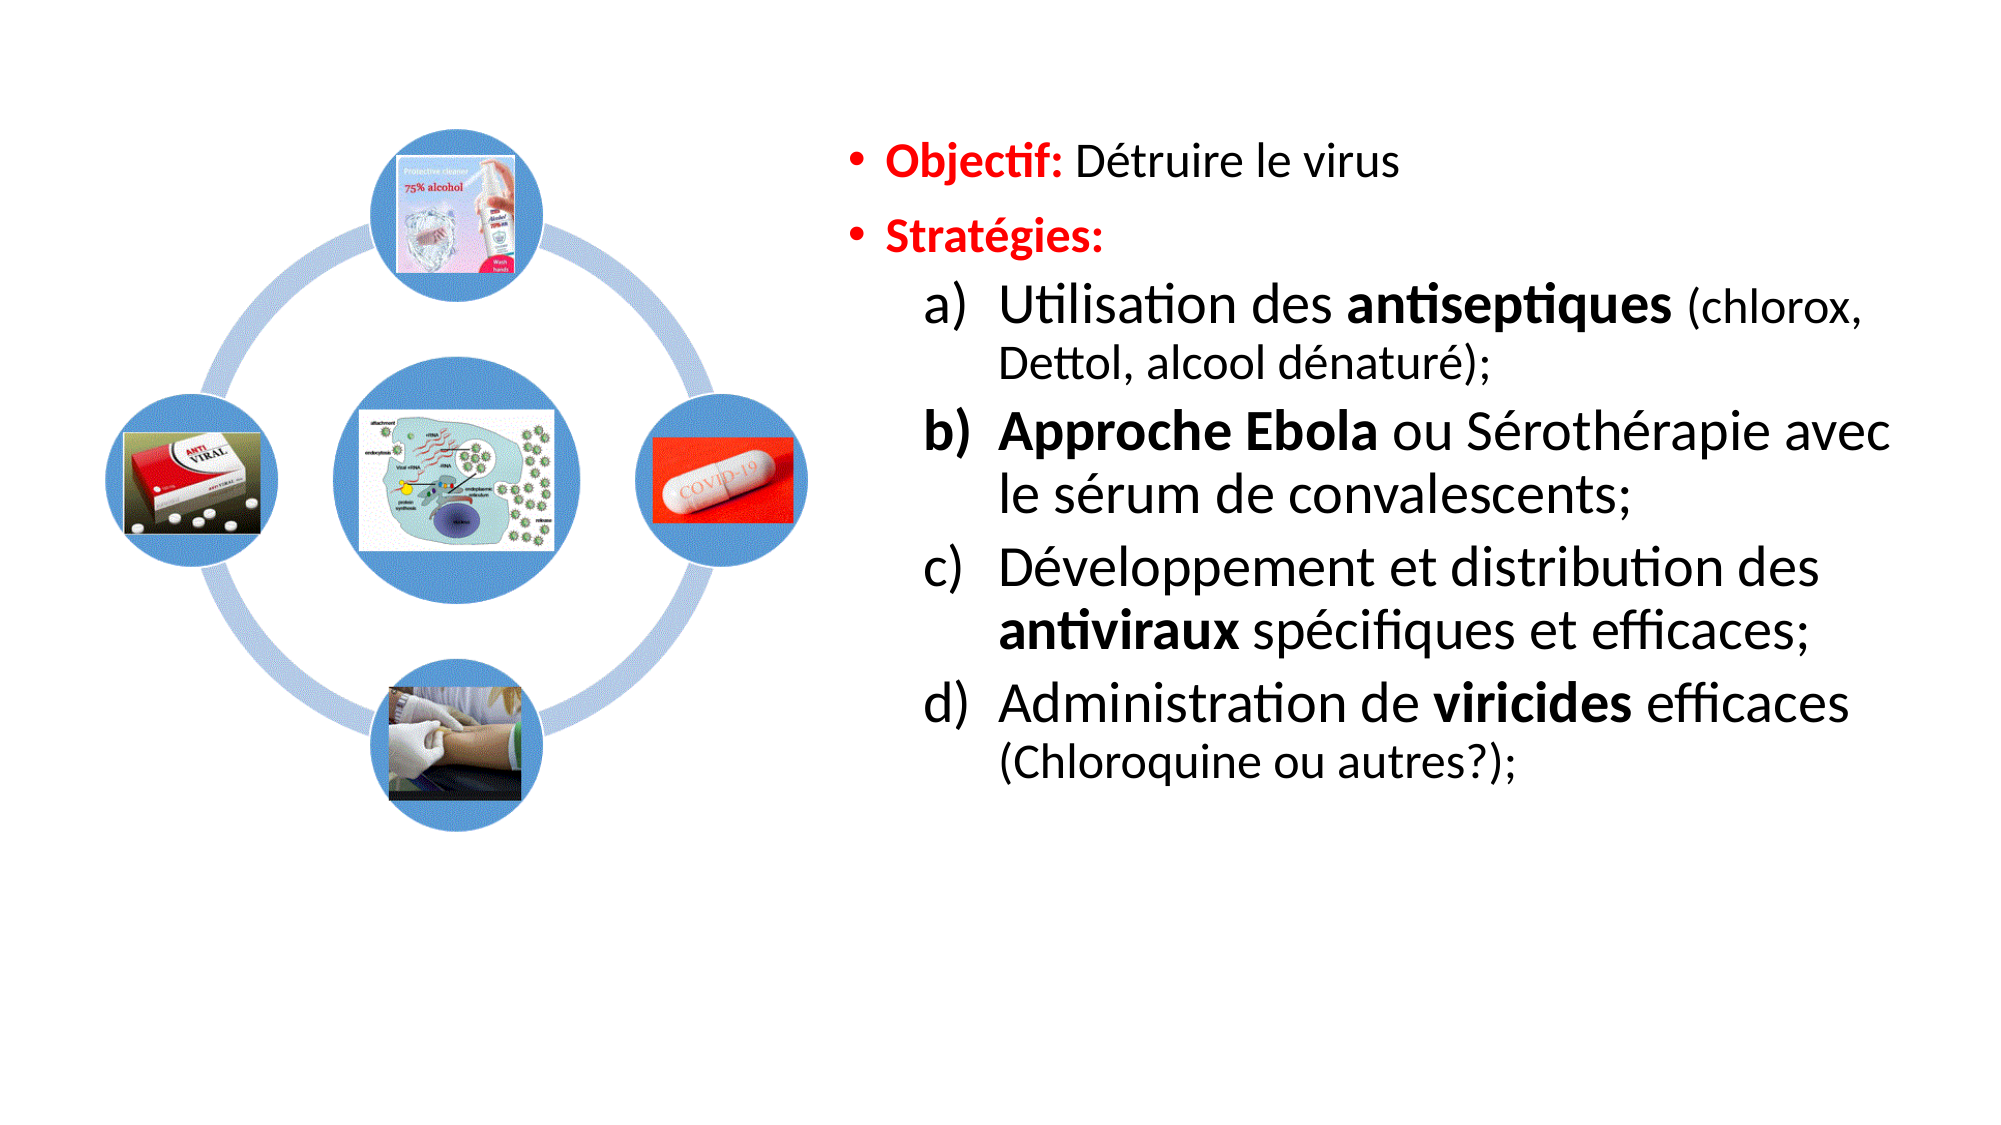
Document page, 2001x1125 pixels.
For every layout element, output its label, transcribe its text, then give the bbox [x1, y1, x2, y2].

list Objectif: Détruire le virus Stratégies: Utilisation des antiseptiques (chlorox, Dettol, alcool dénaturé); Approche Ebola ou Sérothérapie avec le sérum de convalescents; Développement et distribution des antiviraux spécifiques et efficaces; Administration de viricides efficaces (Chloroquine ou autres?); [833, 126, 1913, 990]
picture [97, 126, 809, 841]
